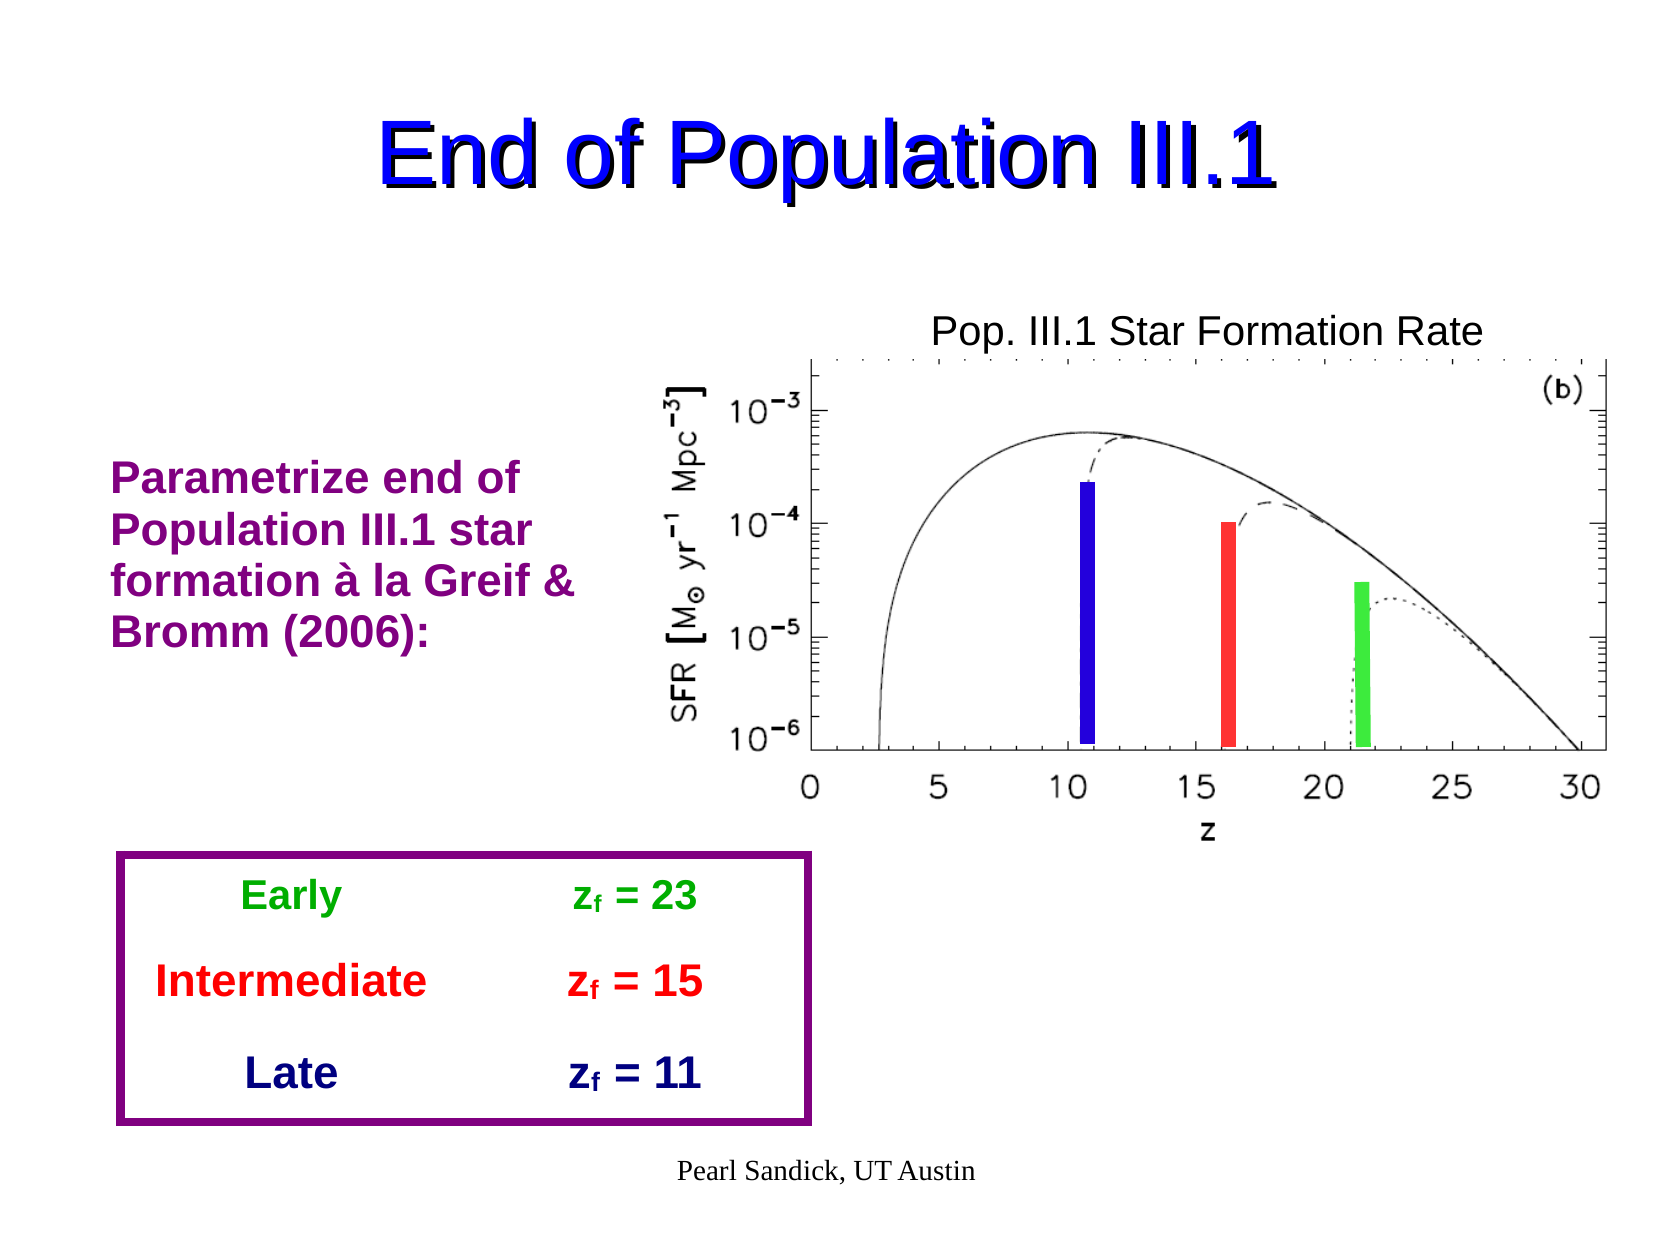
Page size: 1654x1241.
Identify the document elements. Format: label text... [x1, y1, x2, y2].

list Parametrize end of Population III.1 star formation à la Greif & Bromm (2006): [39, 452, 659, 740]
table_cell zf = 15 [462, 936, 804, 1024]
title End of Population III.1 [82, 49, 1571, 257]
table_header Early [125, 859, 462, 936]
table_header zf = 23 [462, 859, 804, 936]
picture [659, 359, 1613, 847]
text_box Pop. III.1 Star Formation Rate [915, 300, 1493, 367]
table_cell Intermediate [125, 936, 462, 1024]
table_cell Late [125, 1024, 462, 1118]
table_cell zf = 11 [462, 1024, 804, 1118]
